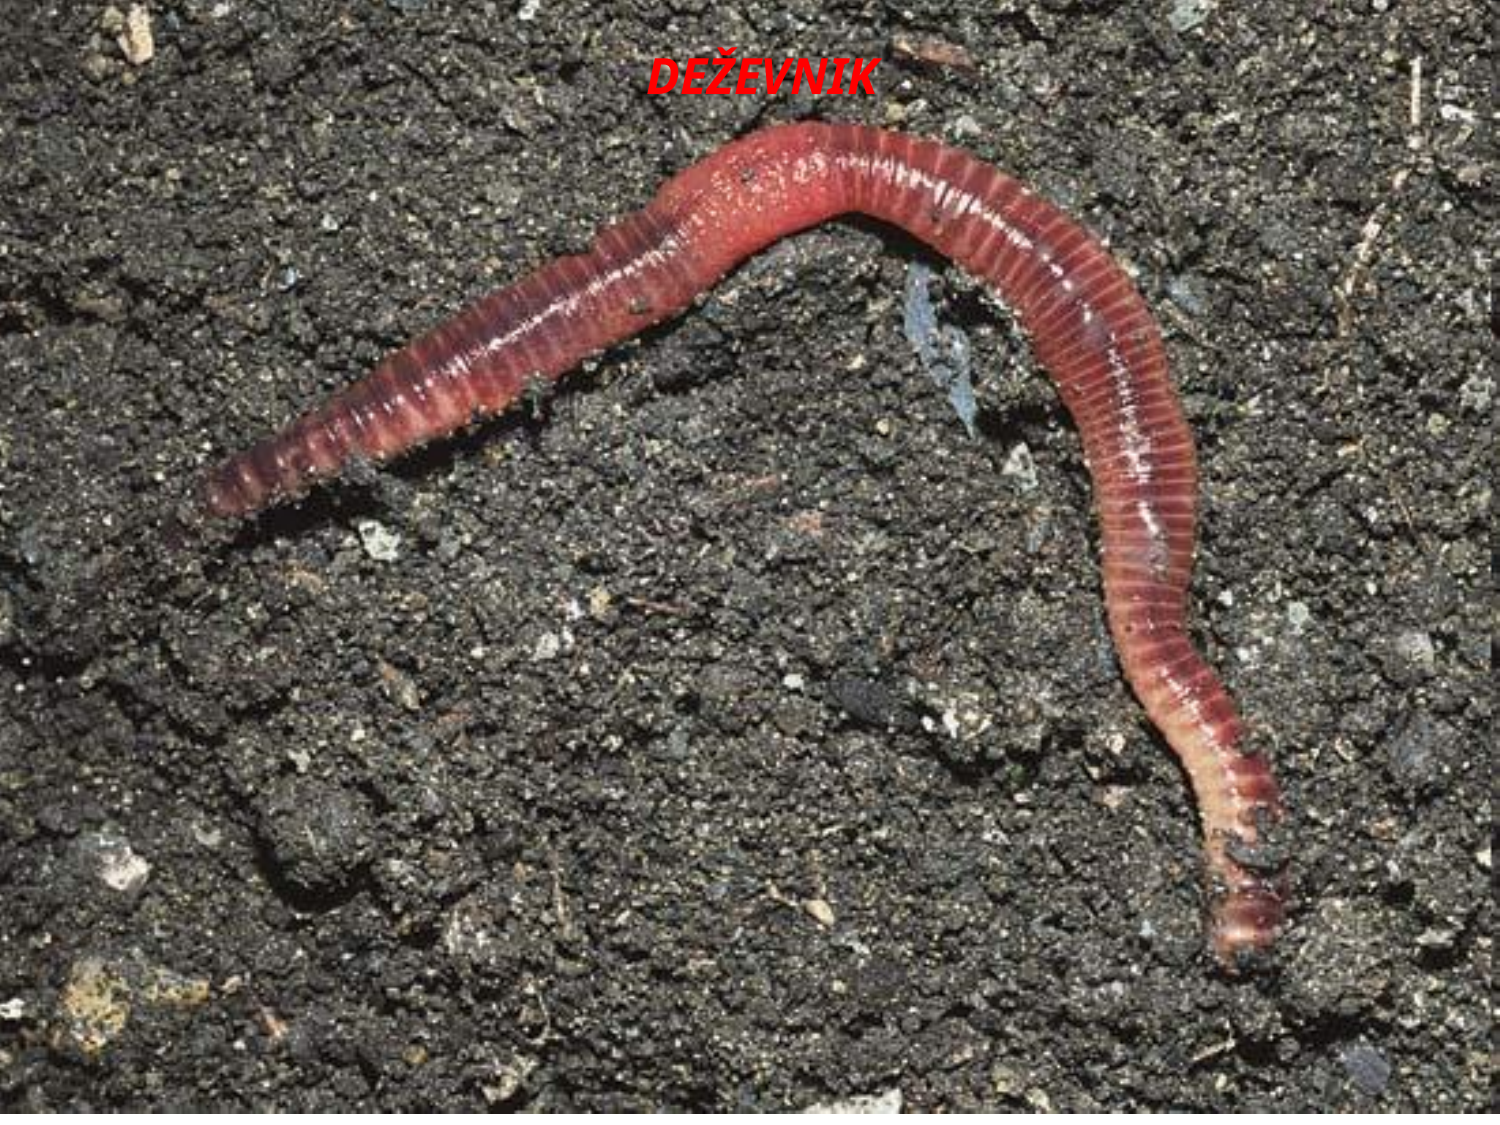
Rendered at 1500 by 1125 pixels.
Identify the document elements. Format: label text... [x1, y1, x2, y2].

text_box DEŽEVNIK [262, 37, 1263, 113]
picture [0, 0, 1500, 1115]
